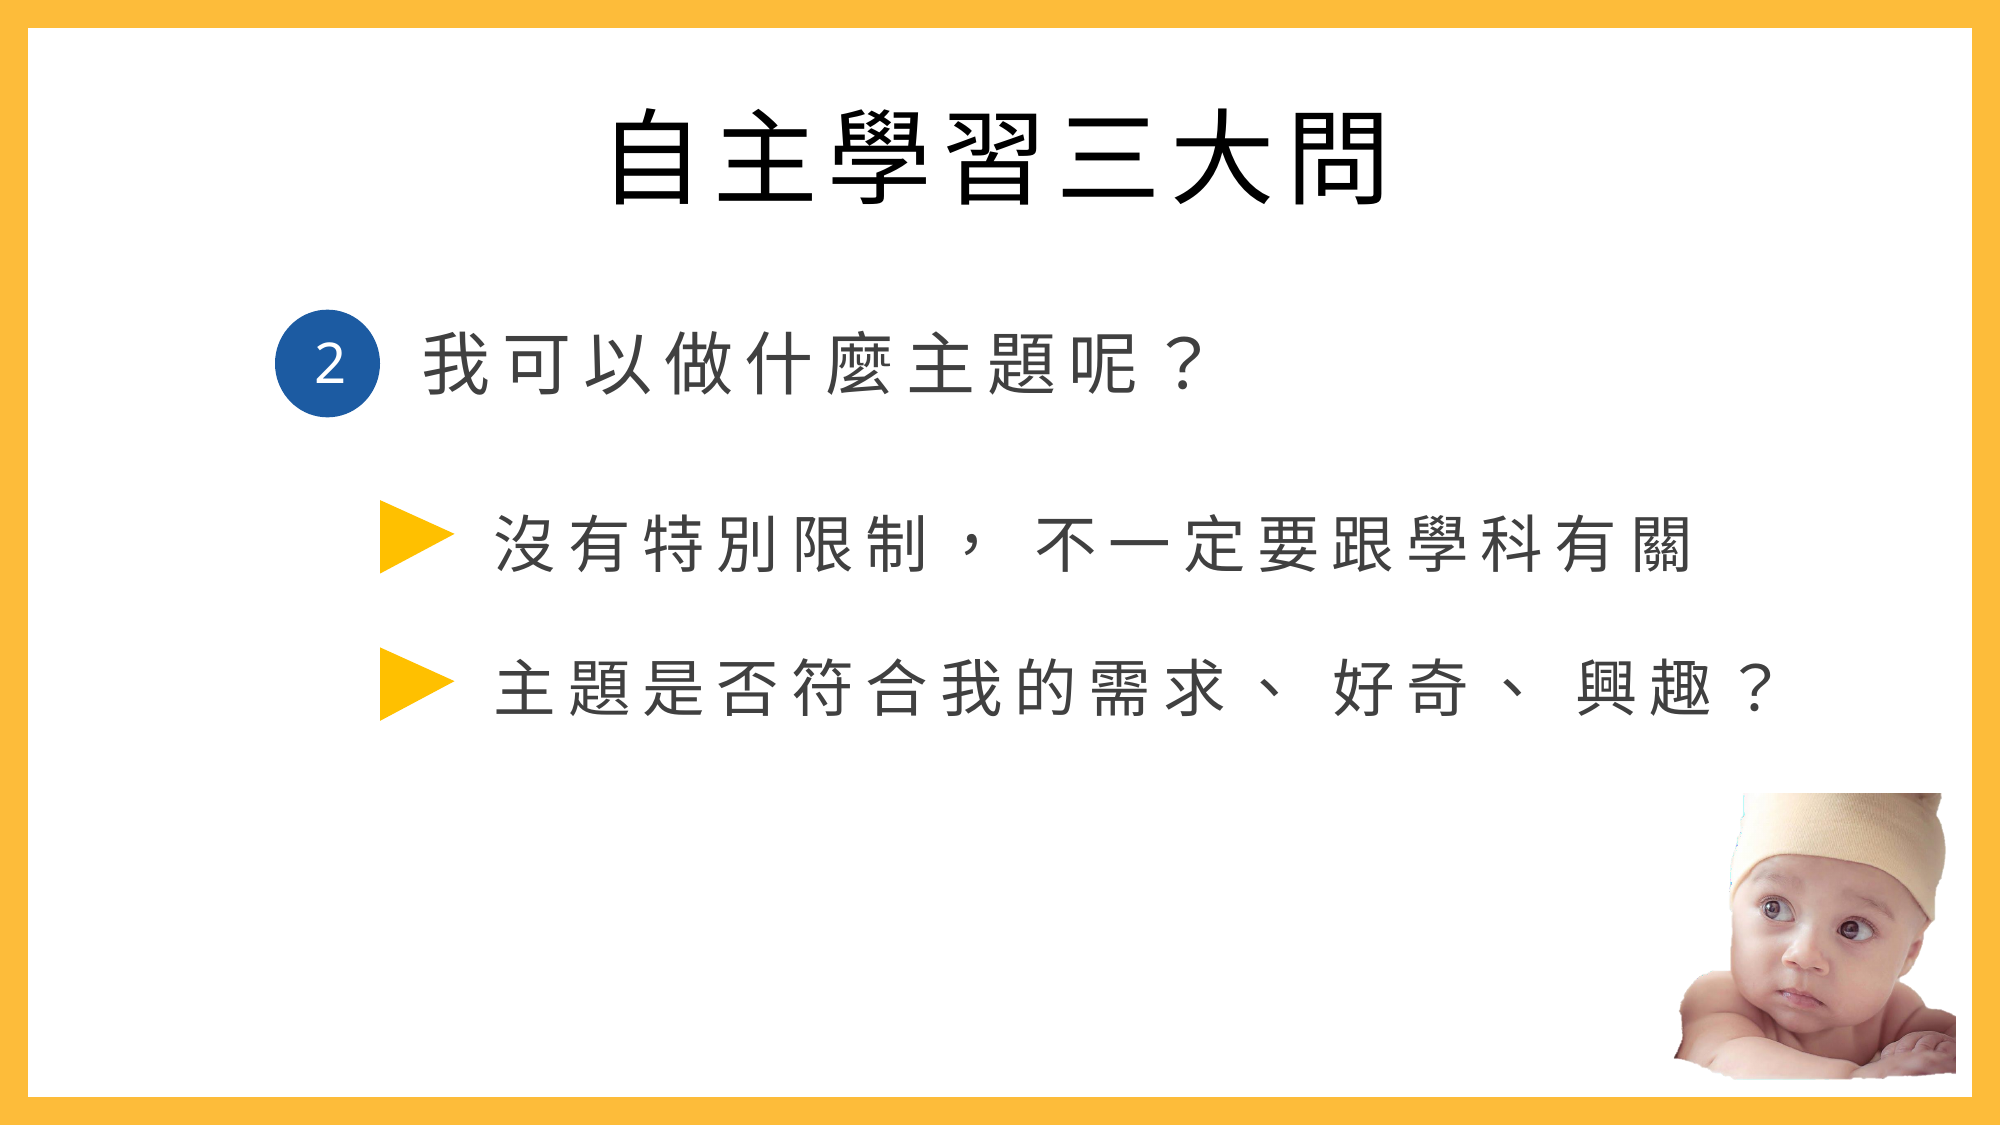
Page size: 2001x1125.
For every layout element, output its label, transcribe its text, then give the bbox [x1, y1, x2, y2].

text_box [380, 647, 455, 721]
text_box 我可以做什麼主題呢？ [420, 319, 1220, 403]
text_box 2 [313, 326, 343, 396]
title 自主學習三大問 [597, 59, 1486, 249]
text_box [380, 500, 455, 574]
text_box [1673, 793, 1956, 1080]
text_box 沒有特別限制， 不一定要跟學科有關 主題是否符合我的需求、 好奇、 興趣？ [492, 504, 1752, 724]
text_box [275, 309, 381, 418]
